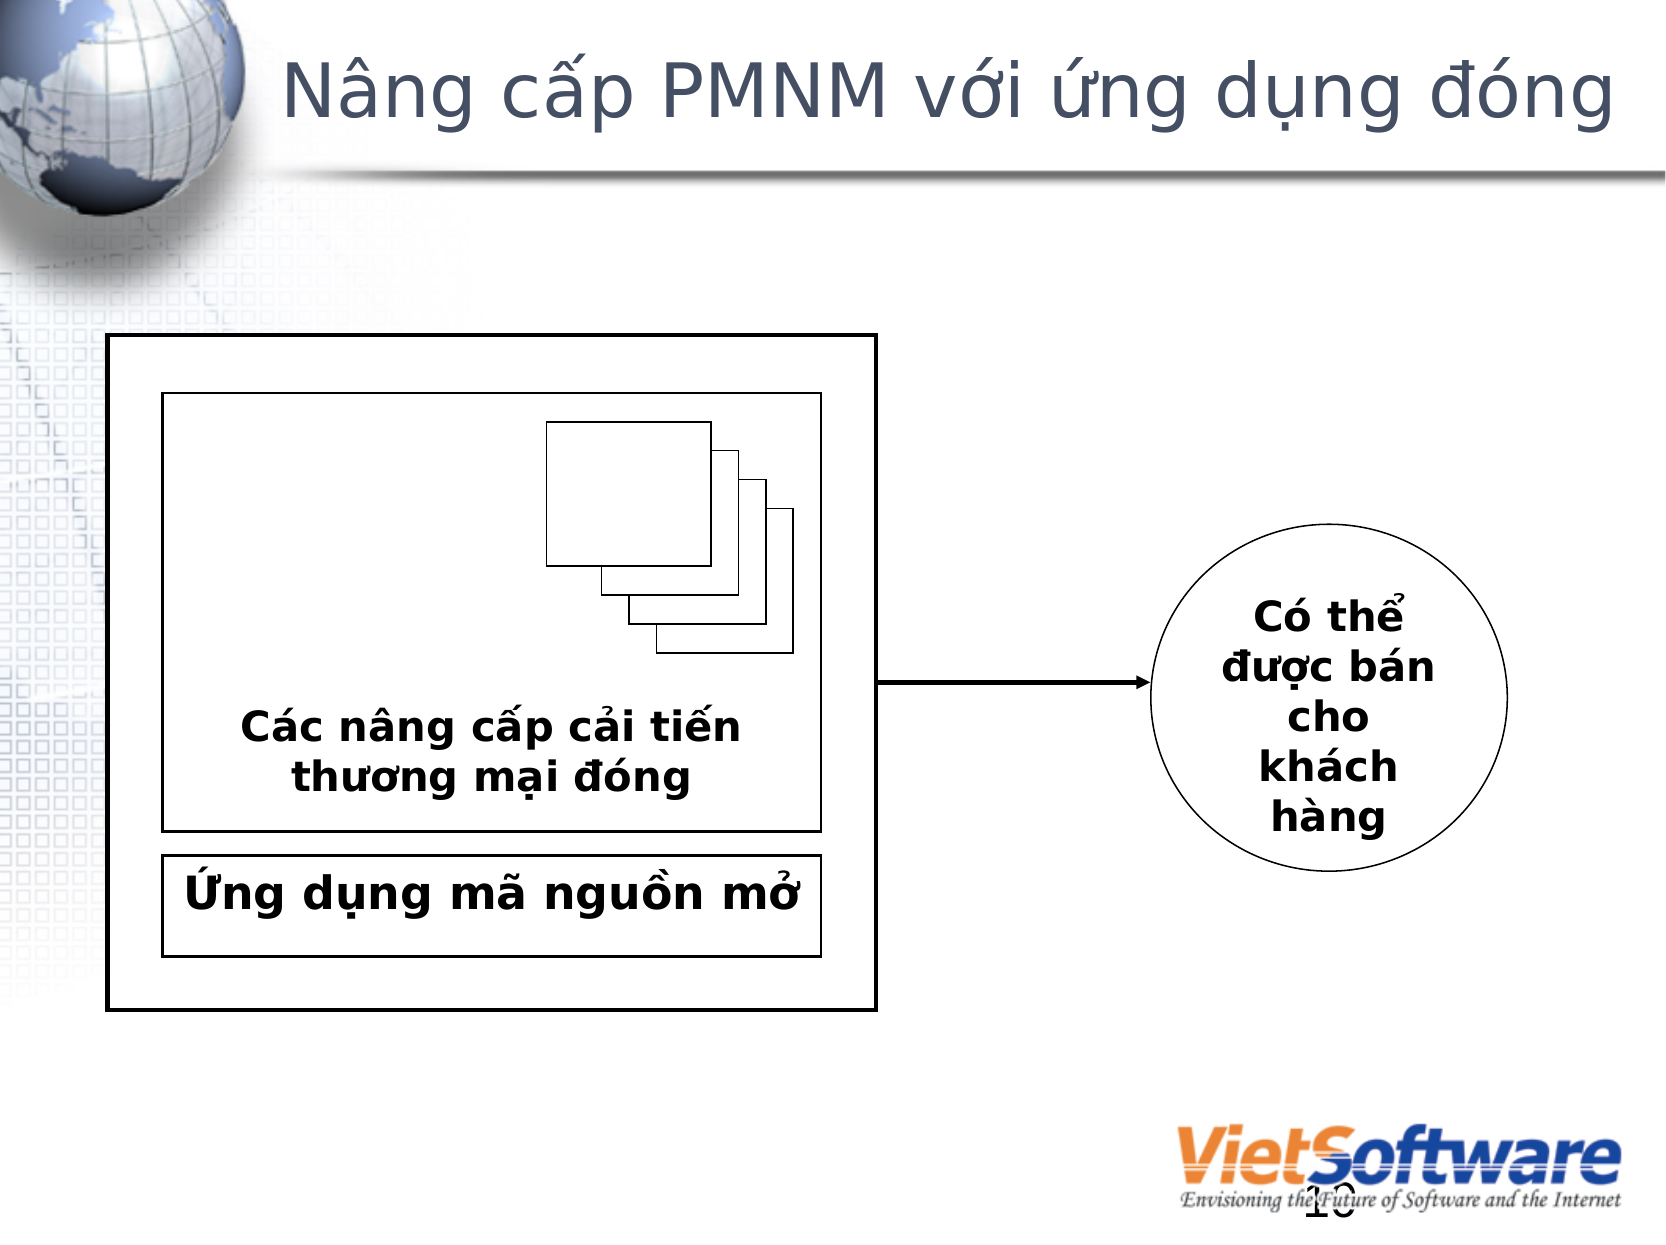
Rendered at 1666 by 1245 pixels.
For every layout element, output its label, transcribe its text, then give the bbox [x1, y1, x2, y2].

text_box Có thể được bán cho khách hàng [1205, 581, 1453, 814]
text_box [1150, 524, 1508, 872]
picture [0, 0, 1666, 1245]
text_box Các nâng cấp cải tiến thương mại đóng [162, 392, 822, 832]
text_box [107, 335, 876, 1010]
title Nâng cấp PMNM với ứng dụng đóng [232, 12, 1666, 163]
text_box Ứng dụng mã nguồn mở [162, 855, 822, 957]
